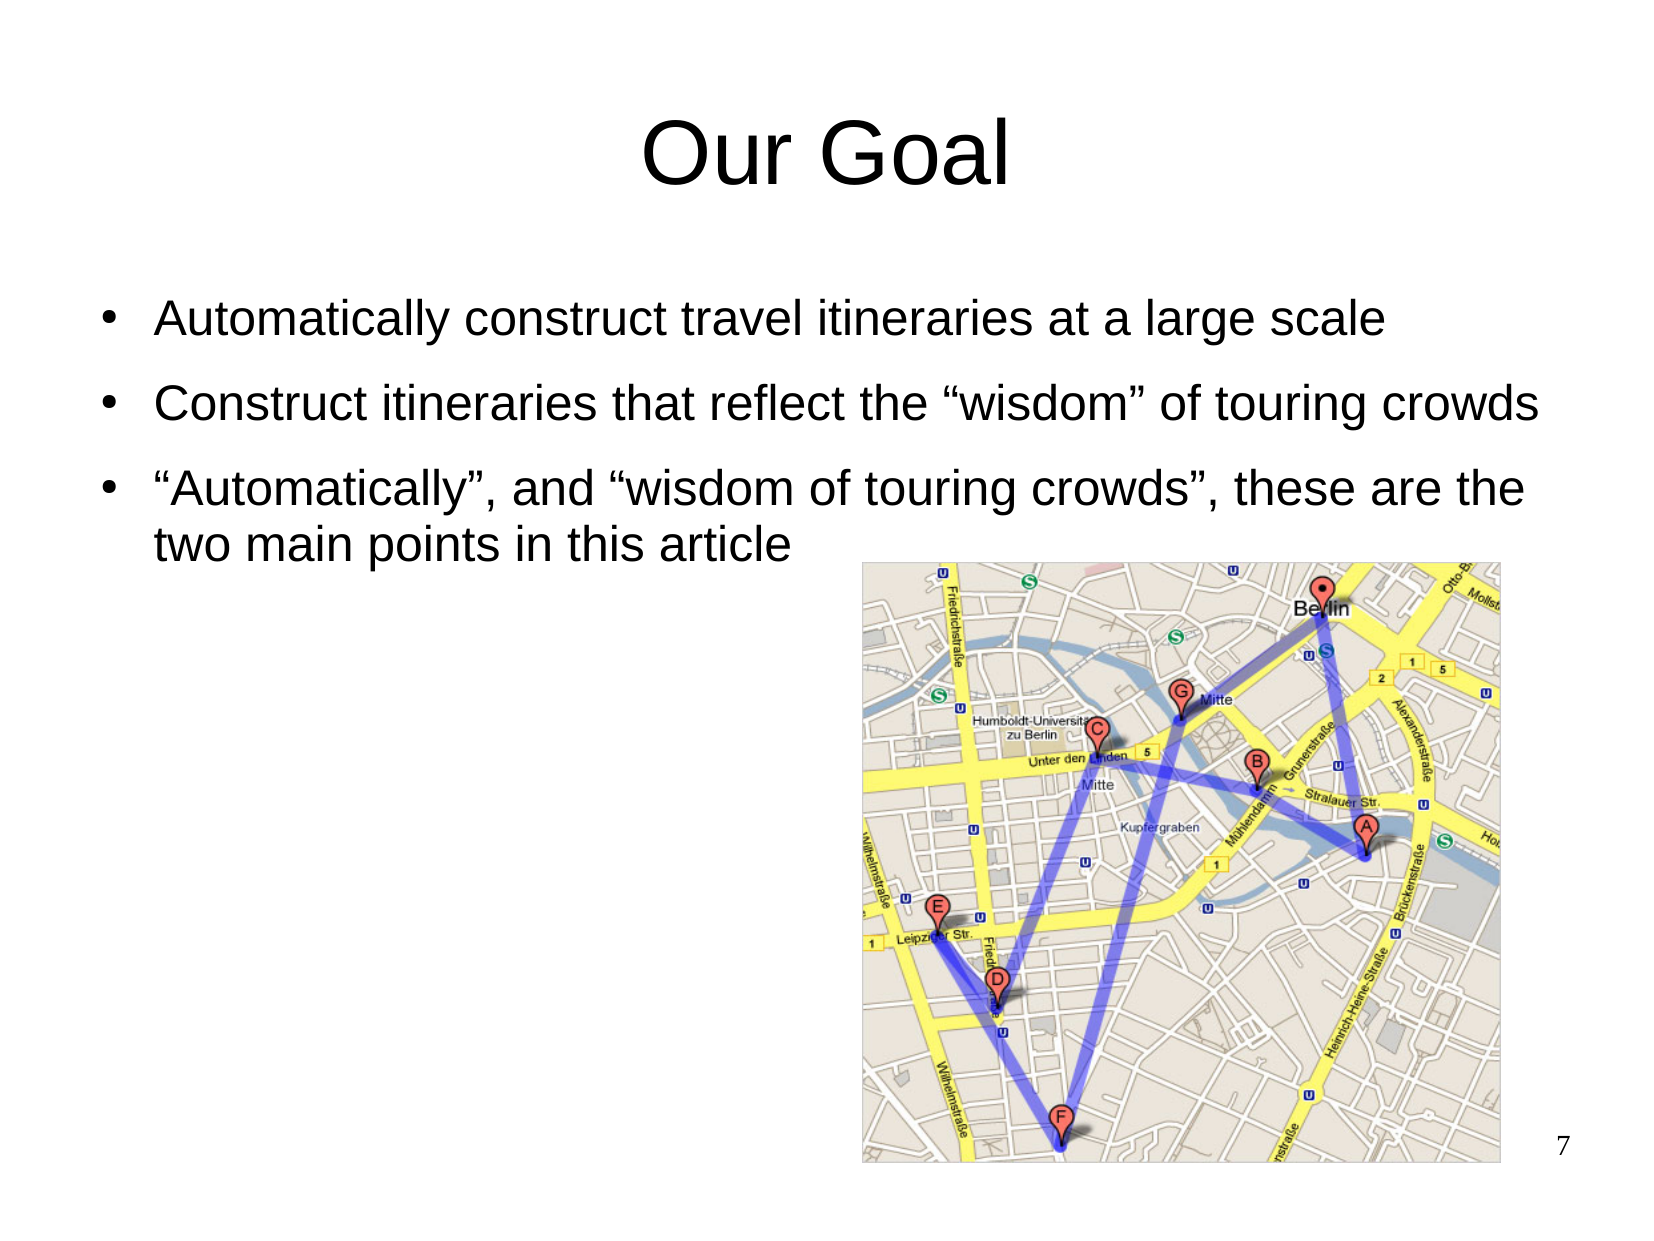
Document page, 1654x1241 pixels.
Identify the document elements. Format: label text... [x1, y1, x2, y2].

title Our Goal [82, 49, 1571, 257]
picture [862, 562, 1501, 1163]
list Automatically construct travel itineraries at a large scale Construct itineraries that reﬂect the “wisdom” of touring crowds “Automatically”, and “wisdom of touring crowds”, these are the two main points in this article [82, 290, 1571, 1109]
